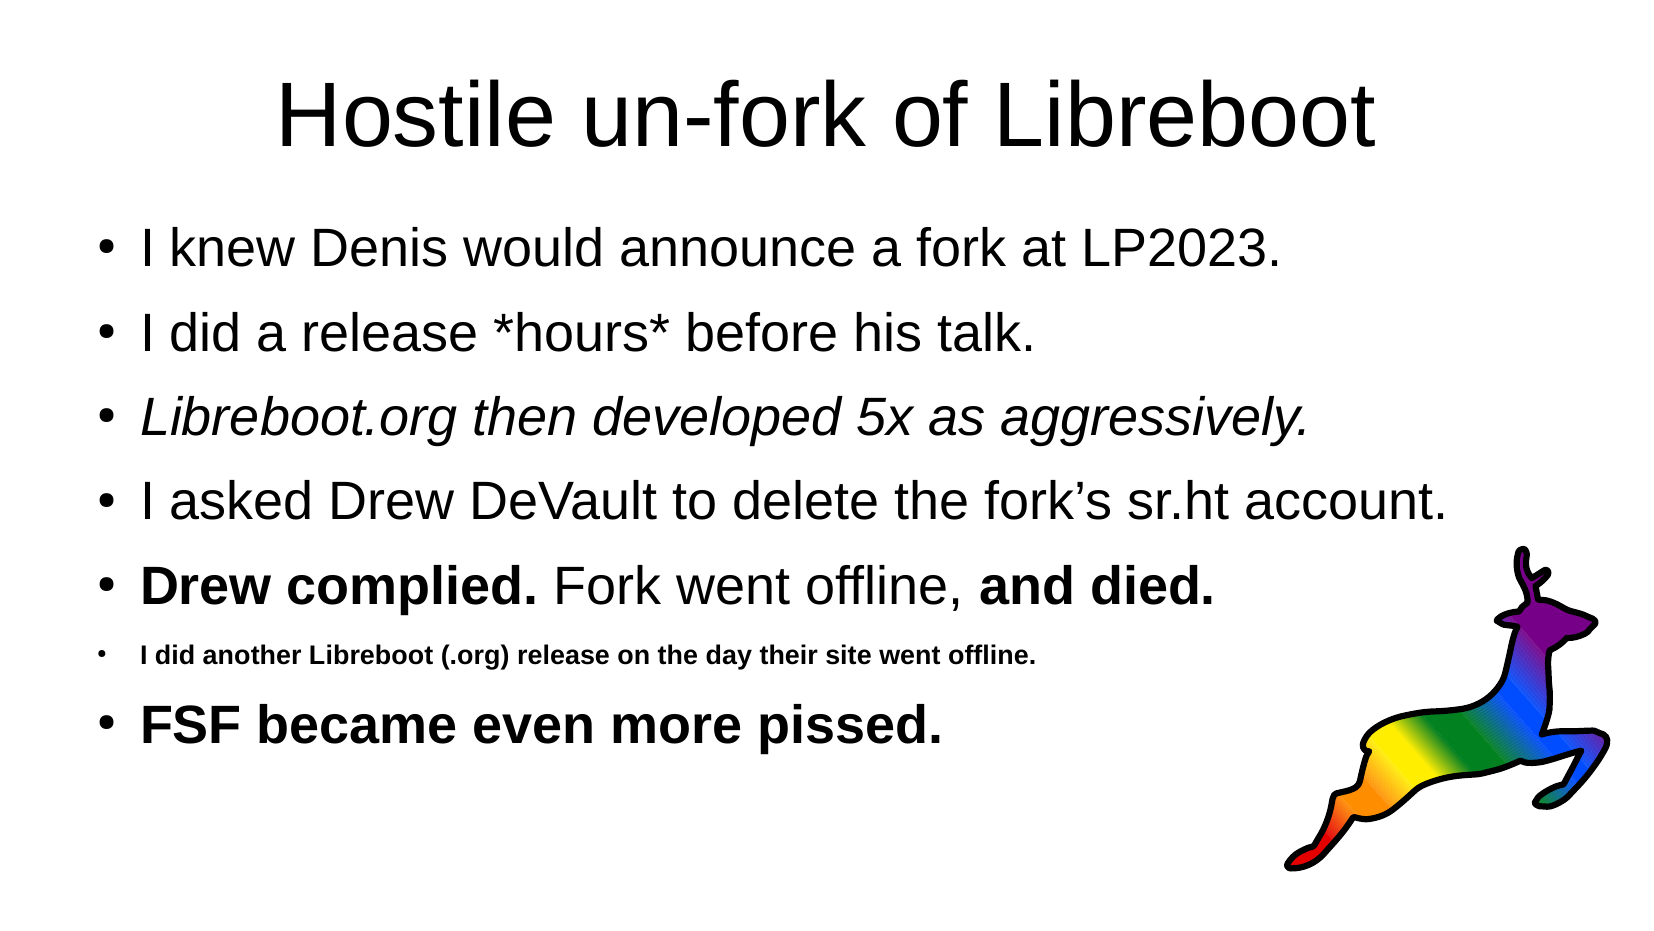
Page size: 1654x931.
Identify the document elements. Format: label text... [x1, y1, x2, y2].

picture [1269, 531, 1625, 886]
list I knew Denis would announce a fork at LP2023. I did a release *hours* before his talk. Libreboot.org then developed 5x as aggressively. I asked Drew DeVault to delete the fork’s sr.ht account. Drew complied. Fork went offline, and died. I did another Libreboot (.org) release on the day their site went offline. FSF became even more pissed. [82, 217, 1571, 758]
title Hostile un-fork of Libreboot [82, 37, 1571, 193]
